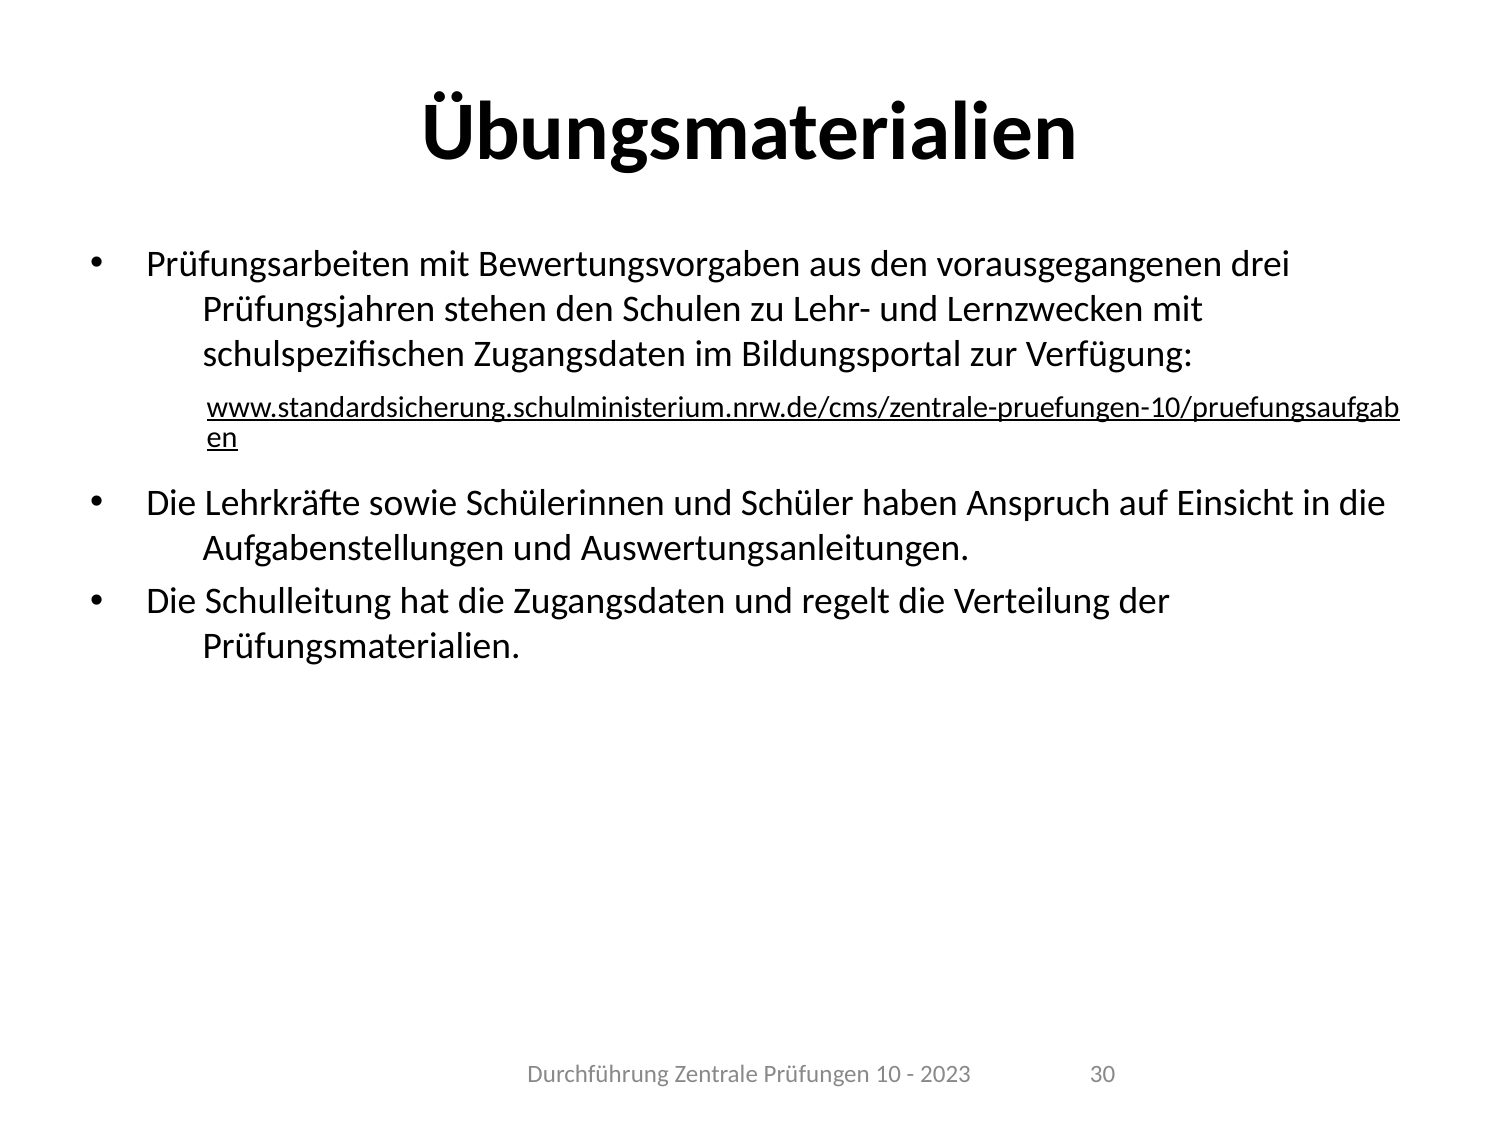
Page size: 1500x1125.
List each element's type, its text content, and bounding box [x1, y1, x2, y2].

text_box 30 [1074, 1042, 1426, 1103]
list Prüfungsarbeiten mit Bewertungsvorgaben aus den vorausgegangenen drei Prüfungsjahren stehen den Schulen zu Lehr- und Lernzwecken mit schulspezifischen Zugangsdaten im Bildungsportal zur Verfügung: www.standardsicherung.schulministerium.nrw.de/cms/zentrale-pruefungen-10/pruefungsaufgaben Die Lehrkräfte sowie Schülerinnen und Schüler haben Anspruch auf Einsicht in die Aufgabenstellungen und Auswertungsanleitungen. Die Schulleitung hat die Zugangsdaten und regelt die Verteilung der Prüfungsmaterialien. [75, 231, 1426, 1005]
title Übungsmaterialien [75, 45, 1426, 209]
text_box Durchführung Zentrale Prüfungen 10 - 2023 [512, 1042, 988, 1103]
